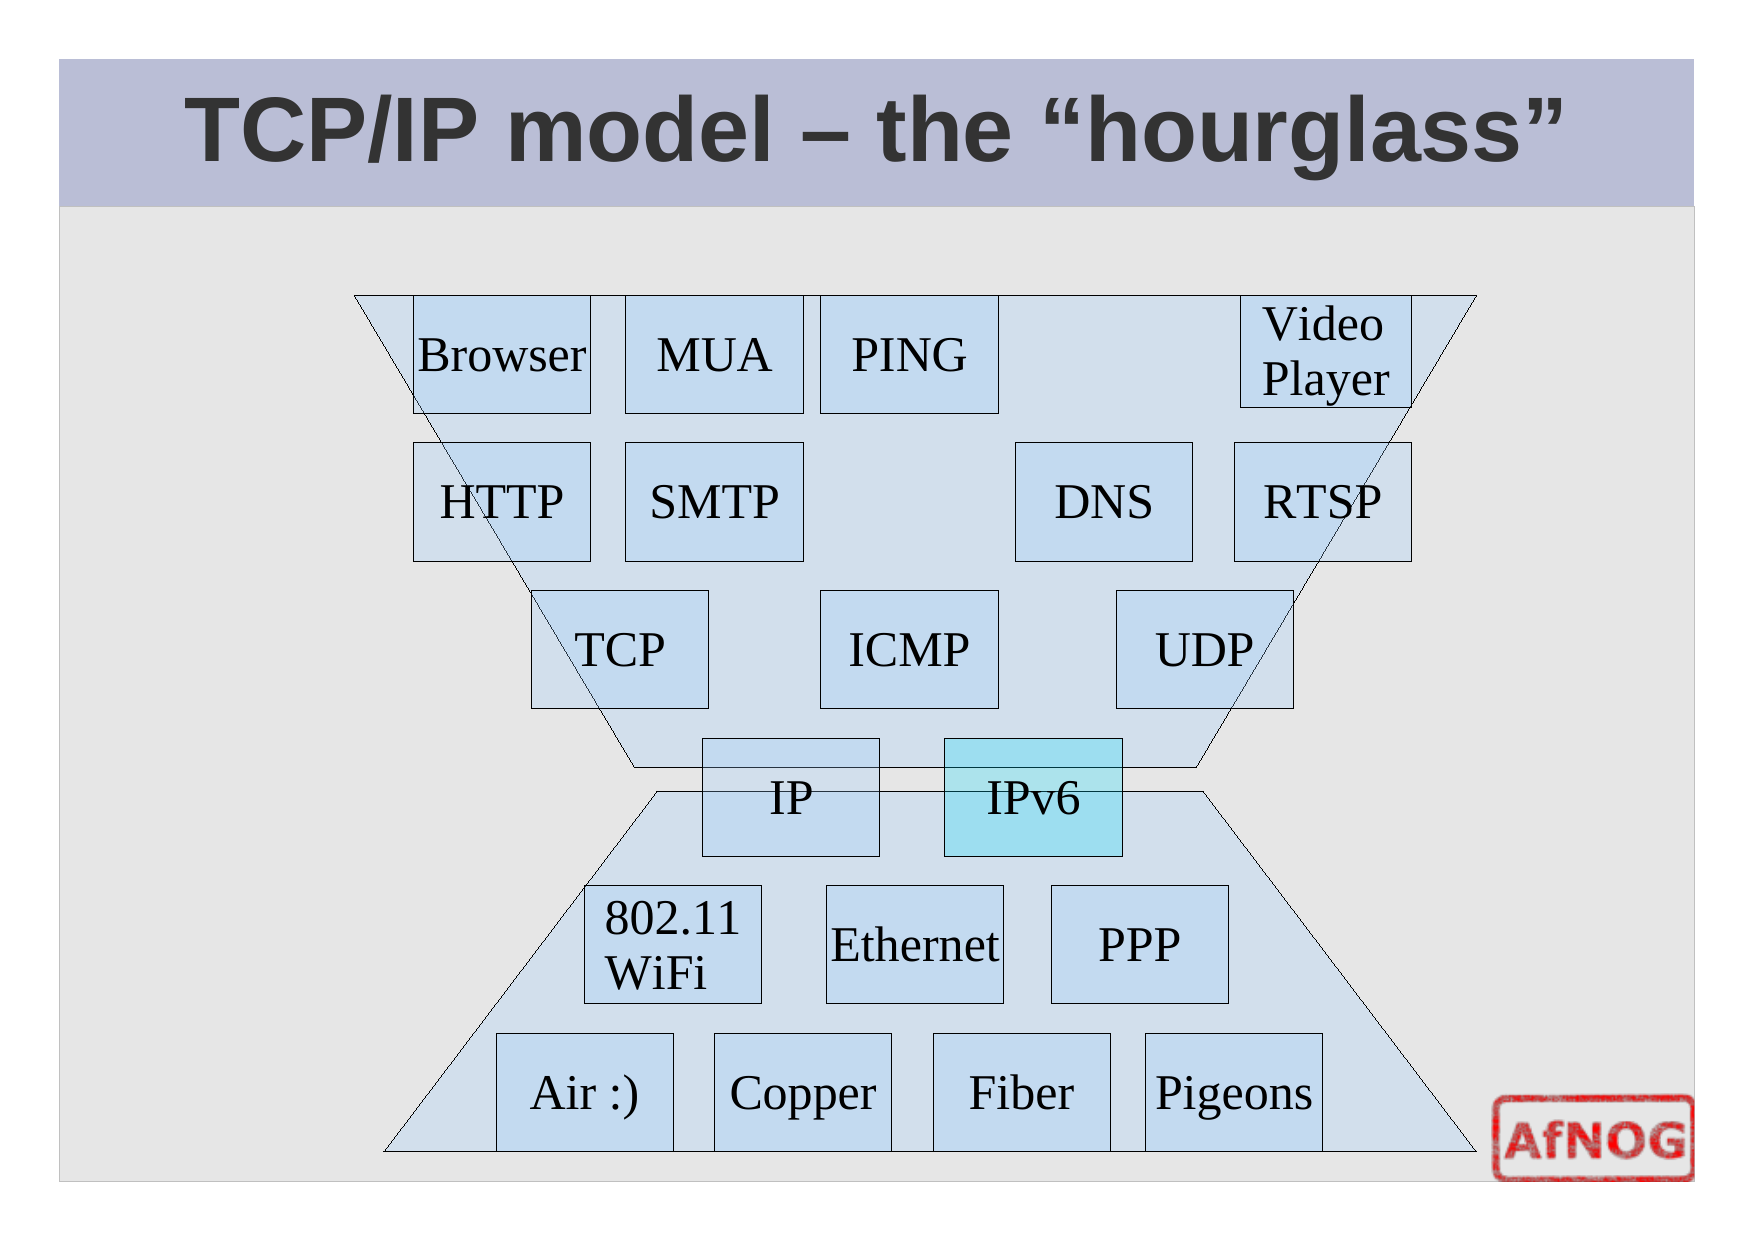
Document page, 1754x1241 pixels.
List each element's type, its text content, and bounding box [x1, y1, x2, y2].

text_box MUA [625, 295, 804, 414]
text_box Air :) [496, 1033, 674, 1152]
text_box ICMP [820, 590, 999, 709]
text_box SMTP [625, 442, 804, 562]
text_box RTSP [1234, 442, 1412, 562]
text_box Pigeons [1145, 1033, 1323, 1152]
title TCP/IP model – the “hourglass” [179, 35, 1576, 224]
text_box DNS [1015, 442, 1193, 562]
text_box 802.11 WiFi [584, 885, 762, 1004]
text_box PING [820, 295, 999, 414]
text_box HTTP [413, 442, 591, 562]
text_box IPv6 [944, 738, 1123, 857]
text_box Ethernet [826, 885, 1004, 1004]
text_box UDP [1116, 590, 1294, 709]
text_box PPP [1051, 885, 1229, 1004]
text_box Video Player [1240, 295, 1412, 408]
text_box Browser [413, 295, 591, 414]
text_box [424, 295, 1410, 768]
text_box IP [702, 738, 880, 857]
text_box [1412, 295, 1477, 404]
text_box [354, 295, 413, 395]
text_box Copper [714, 1033, 892, 1152]
text_box TCP [531, 590, 709, 709]
picture [1490, 1092, 1695, 1182]
text_box [383, 791, 1477, 1152]
text_box Fiber [933, 1033, 1111, 1152]
